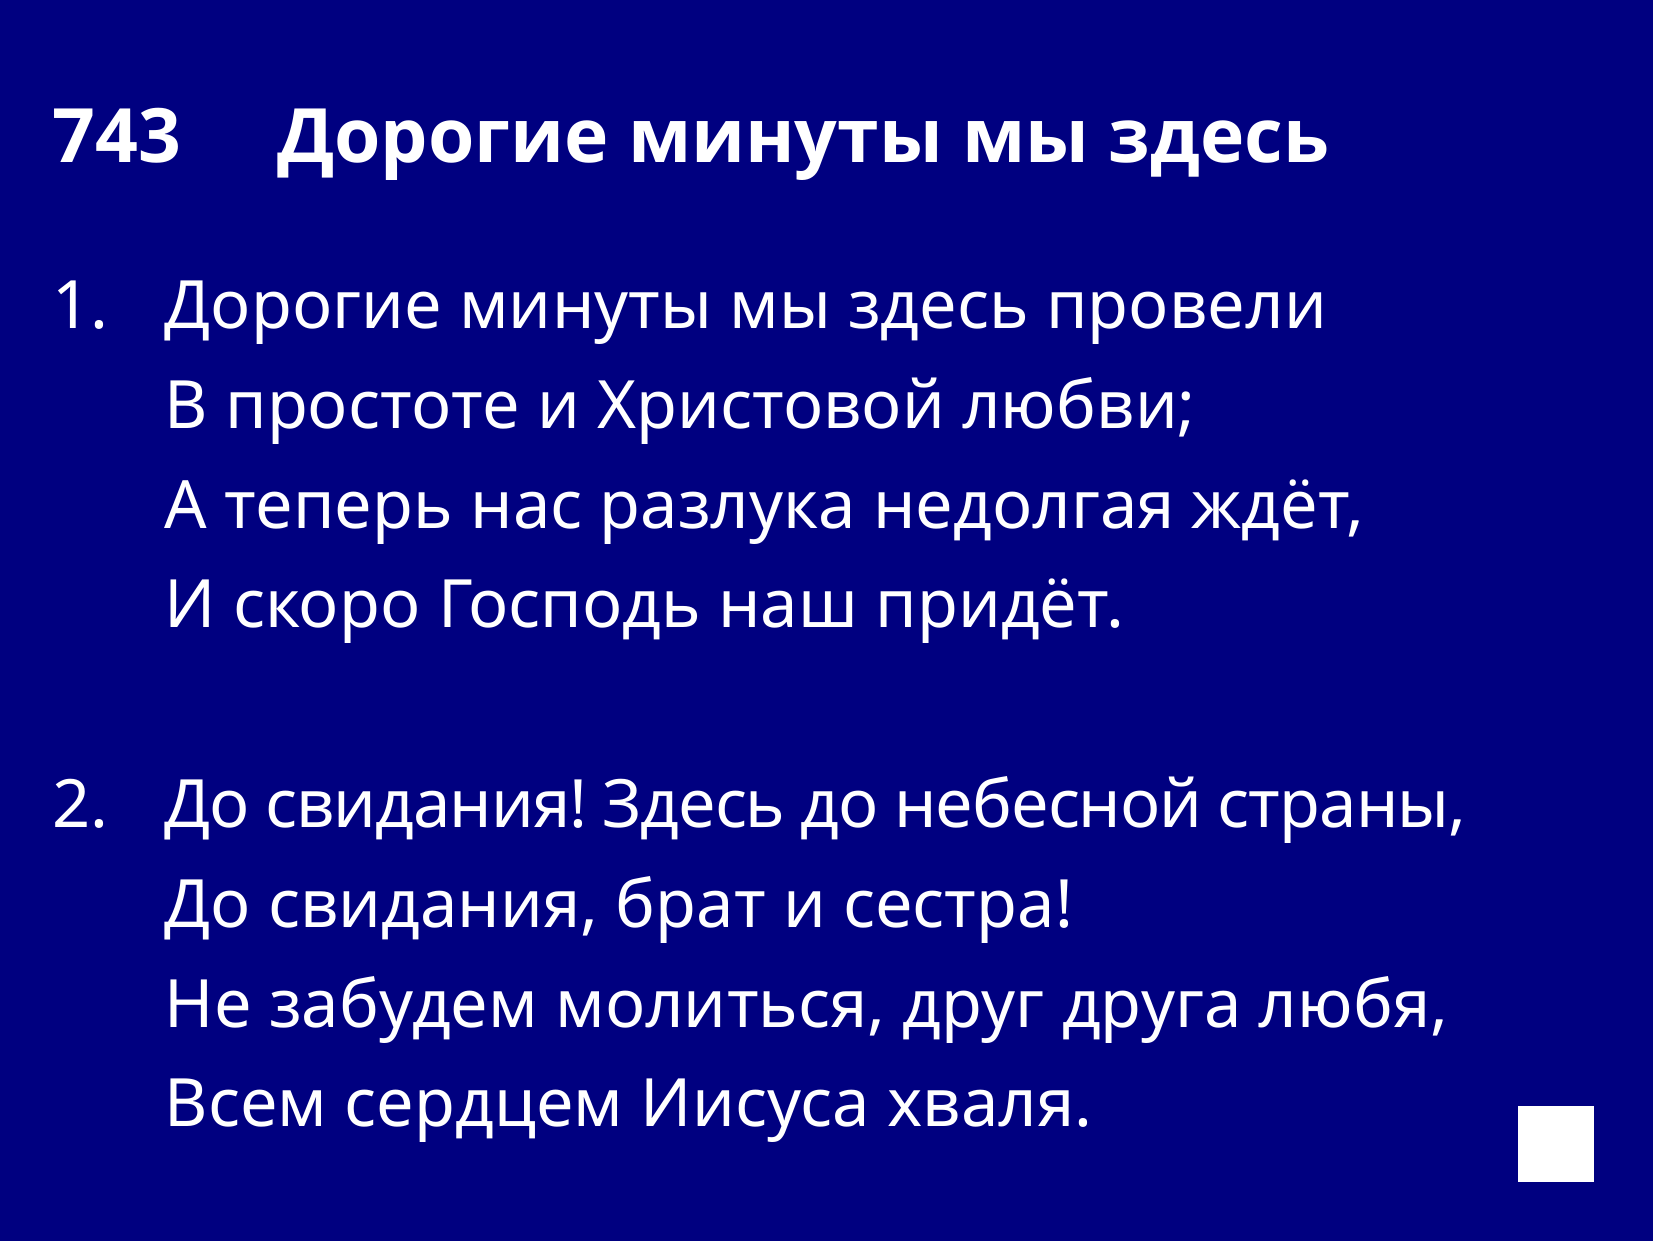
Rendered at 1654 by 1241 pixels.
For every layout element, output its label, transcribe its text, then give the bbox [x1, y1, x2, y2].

text_box [1518, 1163, 1594, 1182]
text_box 743 Дорогие минуты мы здесь [37, 75, 1576, 188]
text_box 1. Дорогие минуты мы здесь провели В простоте и Христовой любви; А теперь нас разлука недолгая ждёт, И скоро Господь наш придёт. 2. До свидания! Здесь до небесной страны, До свидания, брат и сестра! Не забудем молиться, друг друга любя, Всем сердцем Иисуса хваля. [37, 150, 1653, 1163]
